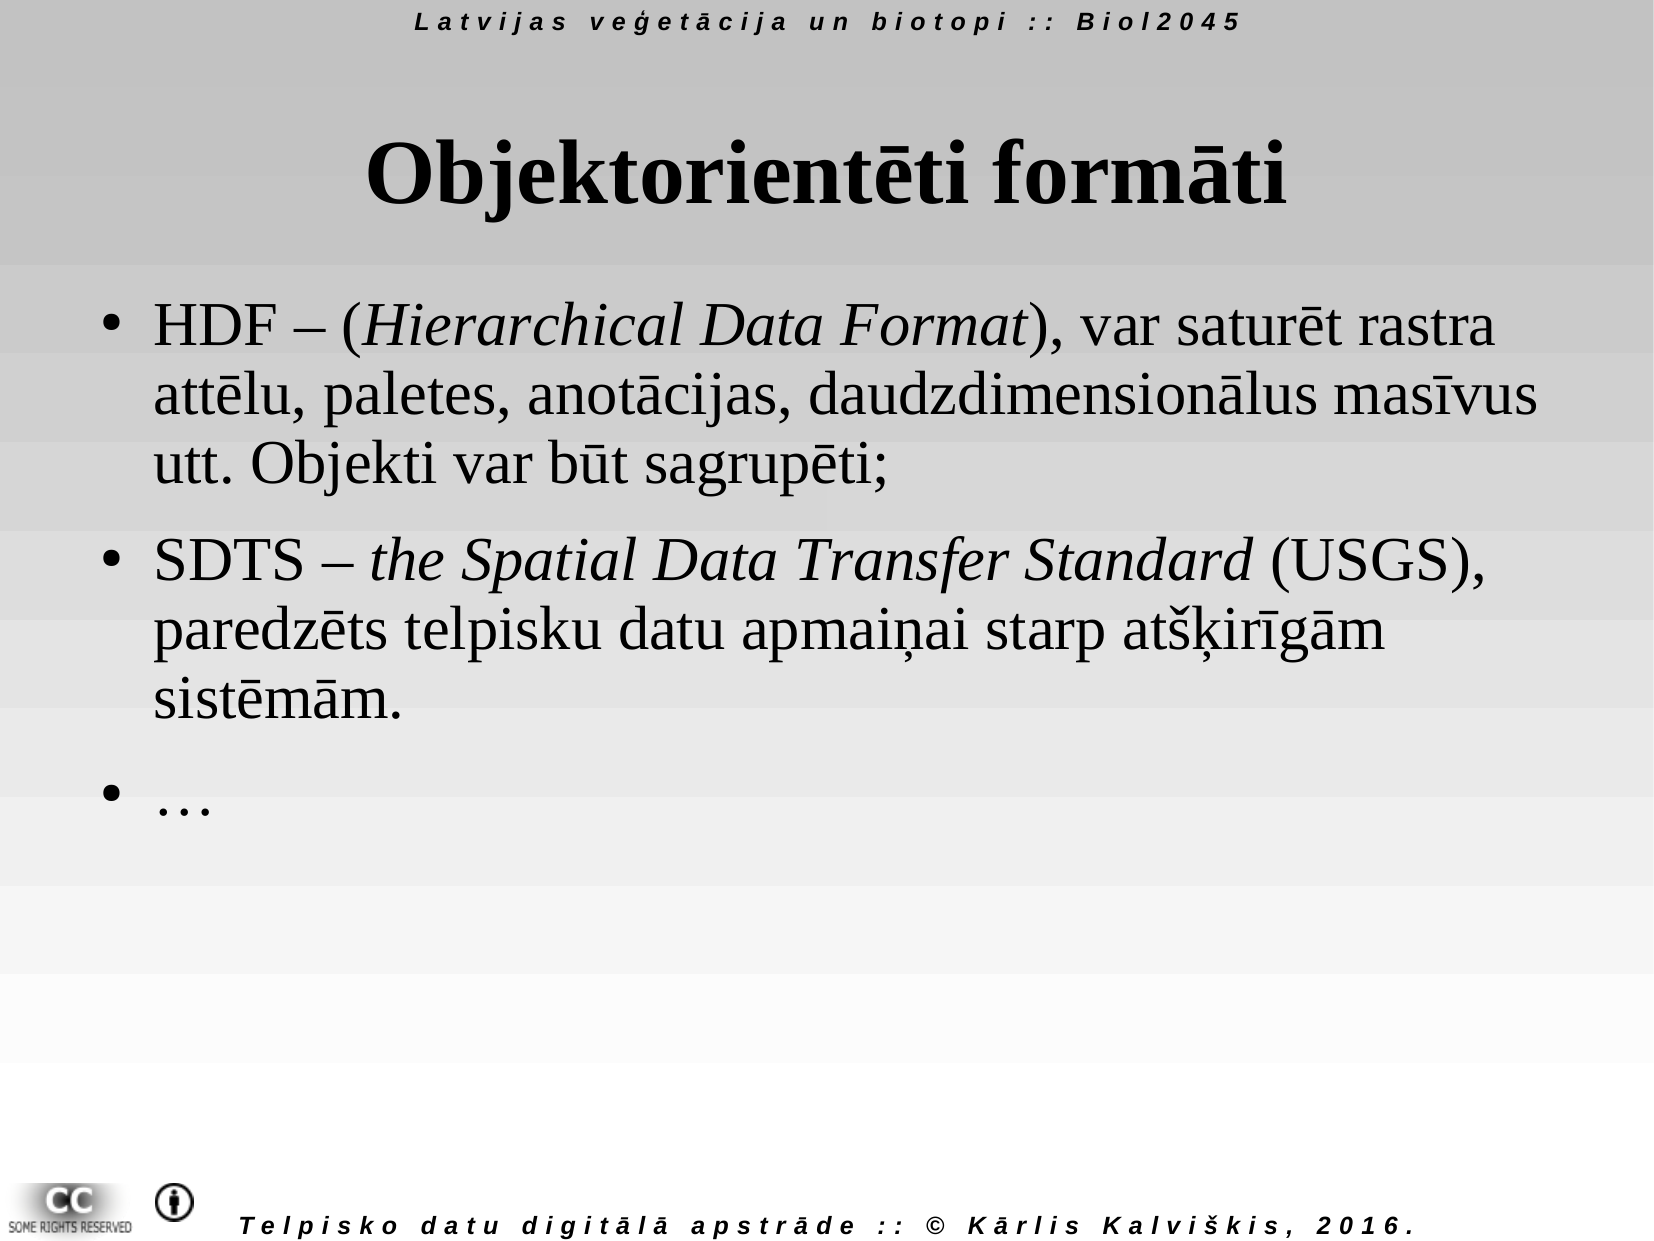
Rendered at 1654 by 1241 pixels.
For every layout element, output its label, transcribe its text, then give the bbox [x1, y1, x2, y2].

picture [0, 0, 1654, 1241]
title Objektorientēti formāti [29, 49, 1625, 296]
list HDF – (Hierarchical Data Format), var saturēt rastra attēlu, paletes, anotācijas, daudzdimensionālus masīvus utt. Objekti var būt sagrupēti; SDTS – the Spatial Data Transfer Standard (USGS), paredzēts telpisku datu apmaiņai starp atšķirīgām sistēmām. … [82, 289, 1571, 1098]
